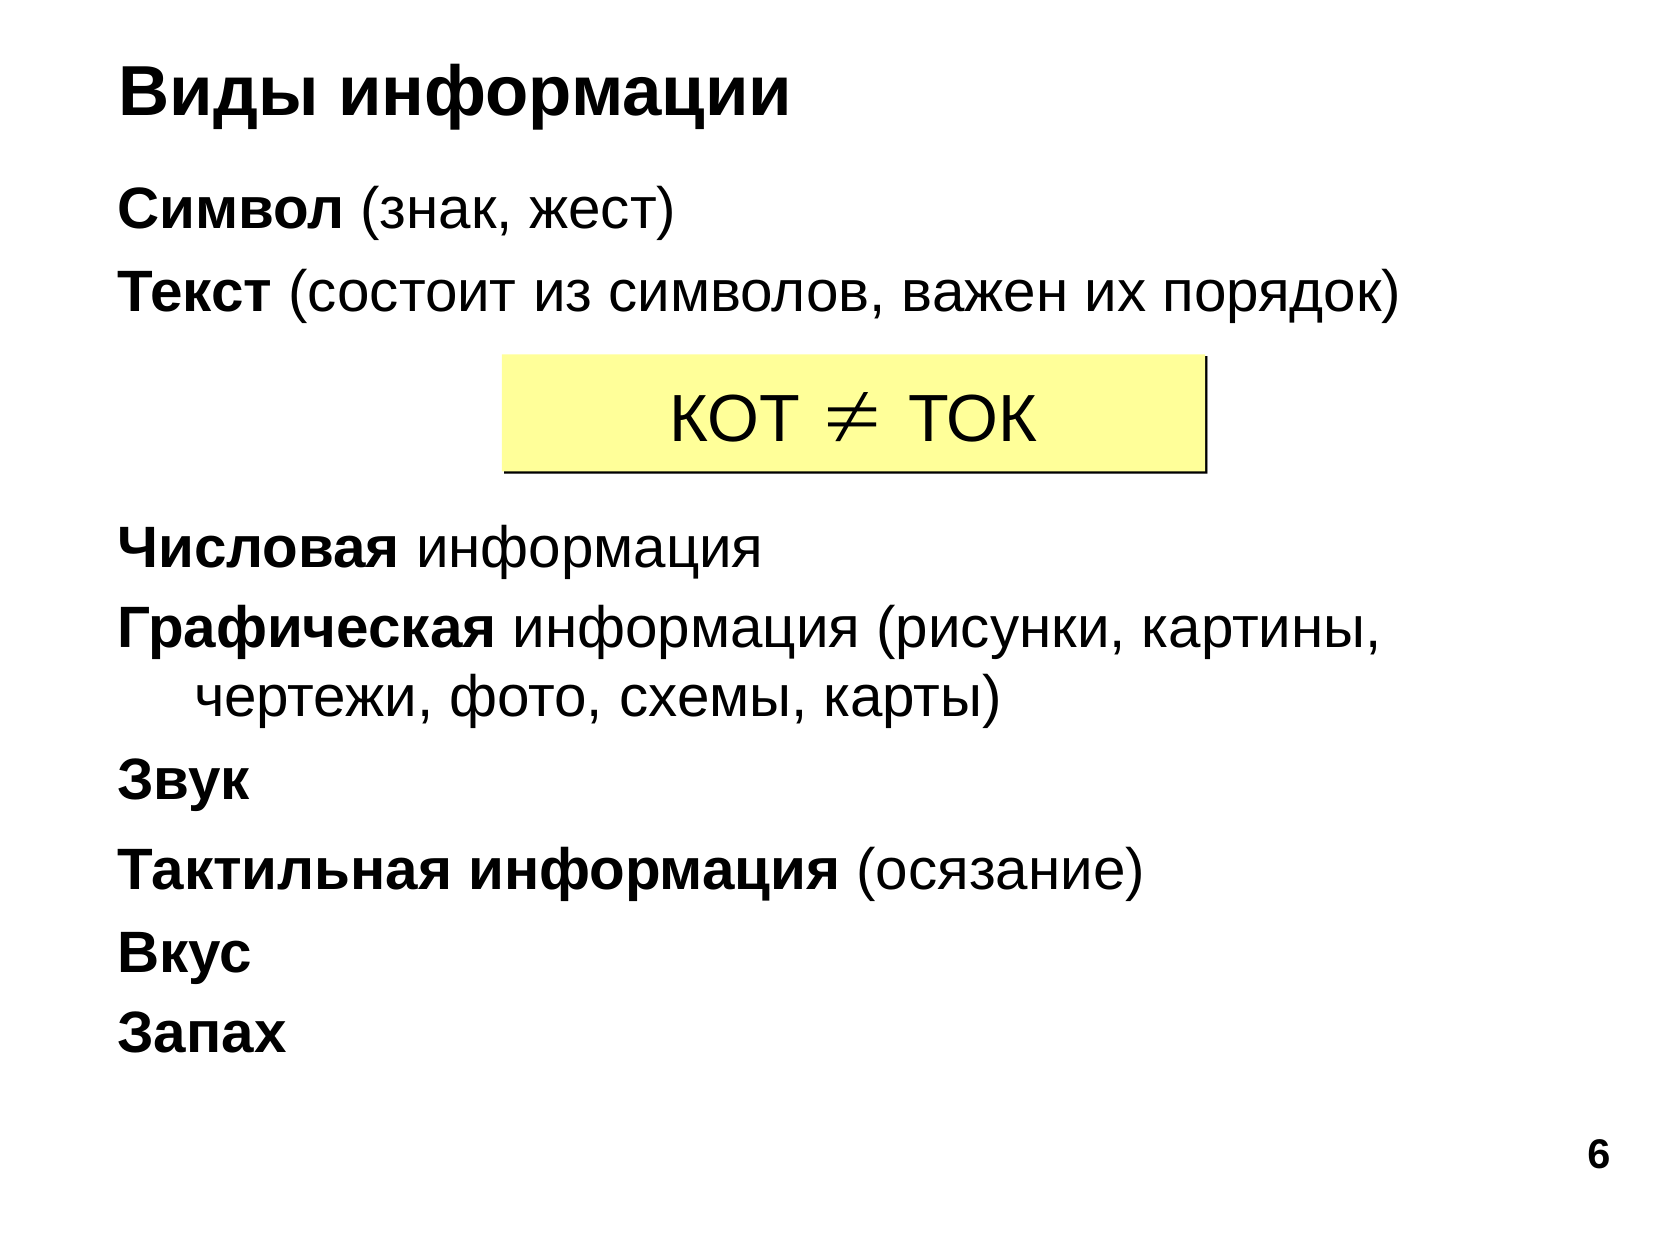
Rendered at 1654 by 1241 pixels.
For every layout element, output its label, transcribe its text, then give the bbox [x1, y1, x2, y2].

text_box КОТ  ТОК [501, 354, 1206, 472]
text_box Виды информации [103, 28, 1551, 139]
text_box Символ (знак, жест)‏ Текст (состоит из символов, важен их порядок) Числовая информация Графическая информация (рисунки, картины, чертежи, фото, схемы, карты)‏ Звук Тактильная информация (осязание)‏ Вкус Запах [102, 164, 1550, 1194]
text_box <номер> [1266, 1123, 1626, 1210]
